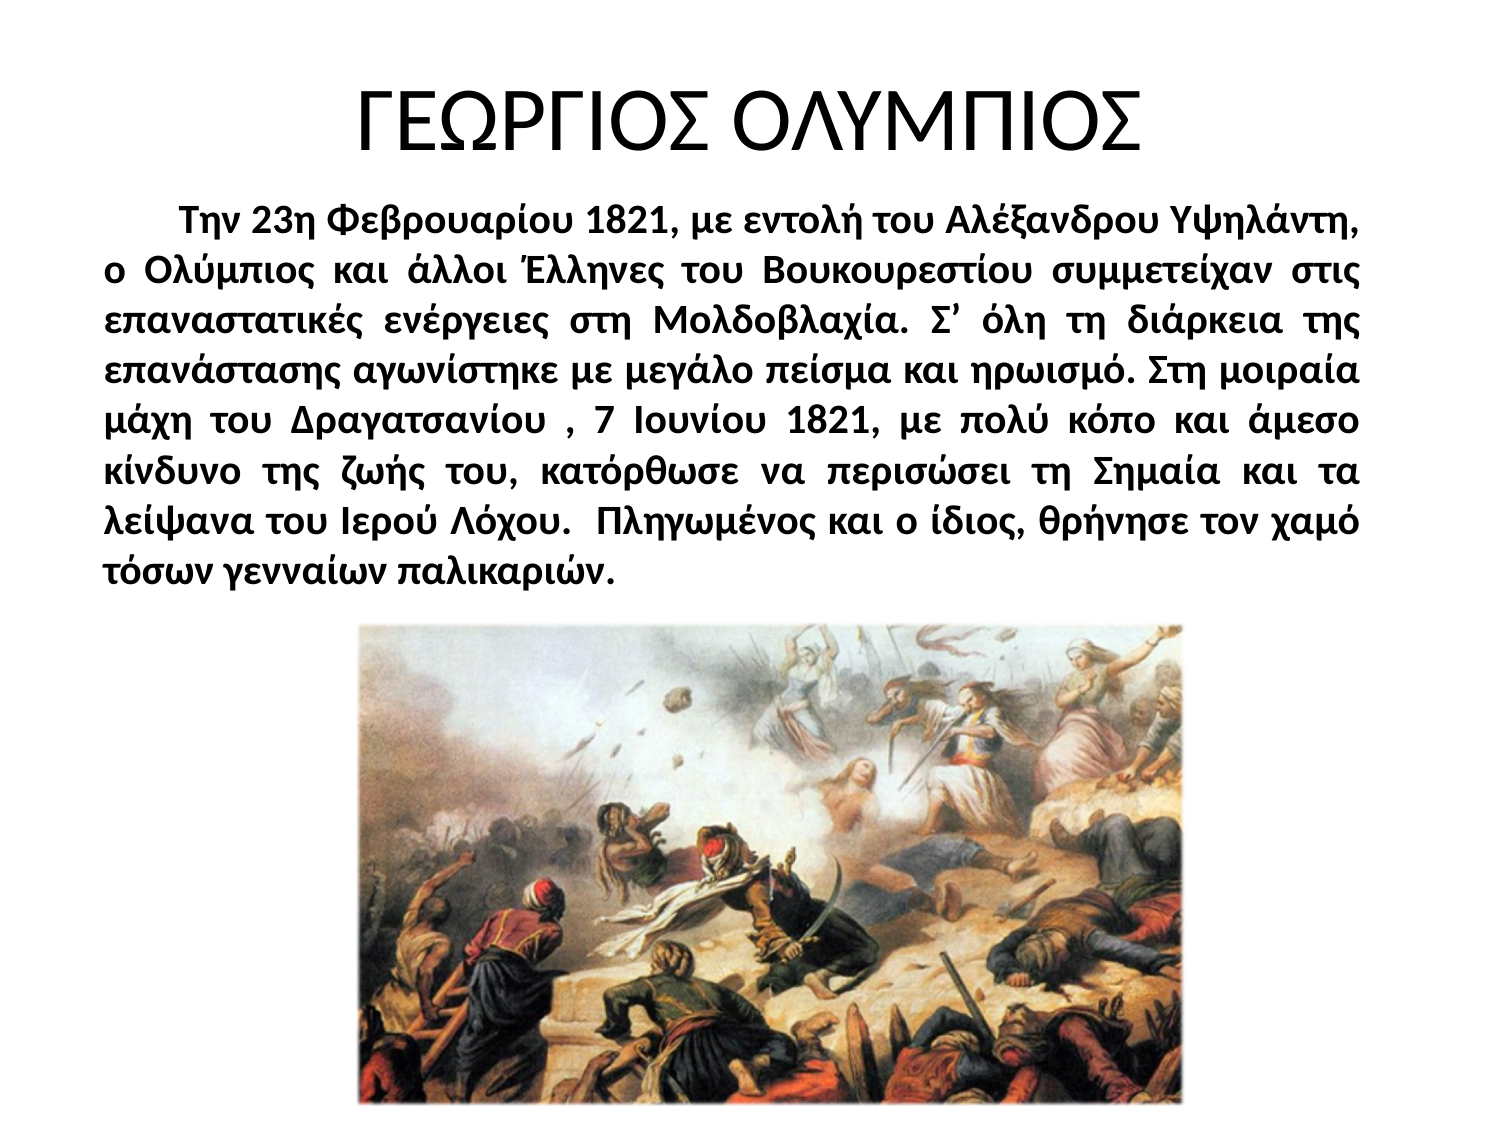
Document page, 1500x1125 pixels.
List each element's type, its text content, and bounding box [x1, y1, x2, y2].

title ΓΕΩΡΓΙΟΣ ΟΛΥΜΠΙΟΣ [75, 19, 1426, 209]
list Την 23η Φεβρουαρίου 1821, με εντολή του Αλέξανδρου Υψηλάντη, ο Ολύμπιος και άλλοι Έλληνες του Βουκουρεστίου συμμετείχαν στις επαναστατικές ενέργειες στη Μολδοβλαχία. Σ’ όλη τη διάρκεια της επανάστασης αγωνίστηκε με μεγάλο πείσμα και ηρωισμό. Στη μοιραία μάχη του Δραγατσανίου , 7 Ιουνίου 1821, με πολύ κόπο και άμεσο κίνδυνο της ζωής του, κατόρθωσε να περισώσει τη Σημαία και τα λείψανα του Ιερού Λόχου. Πληγωμένος και ο ίδιος, θρήνησε τον χαμό τόσων γενναίων παλικαριών. [88, 184, 1377, 646]
picture [356, 621, 1187, 1106]
